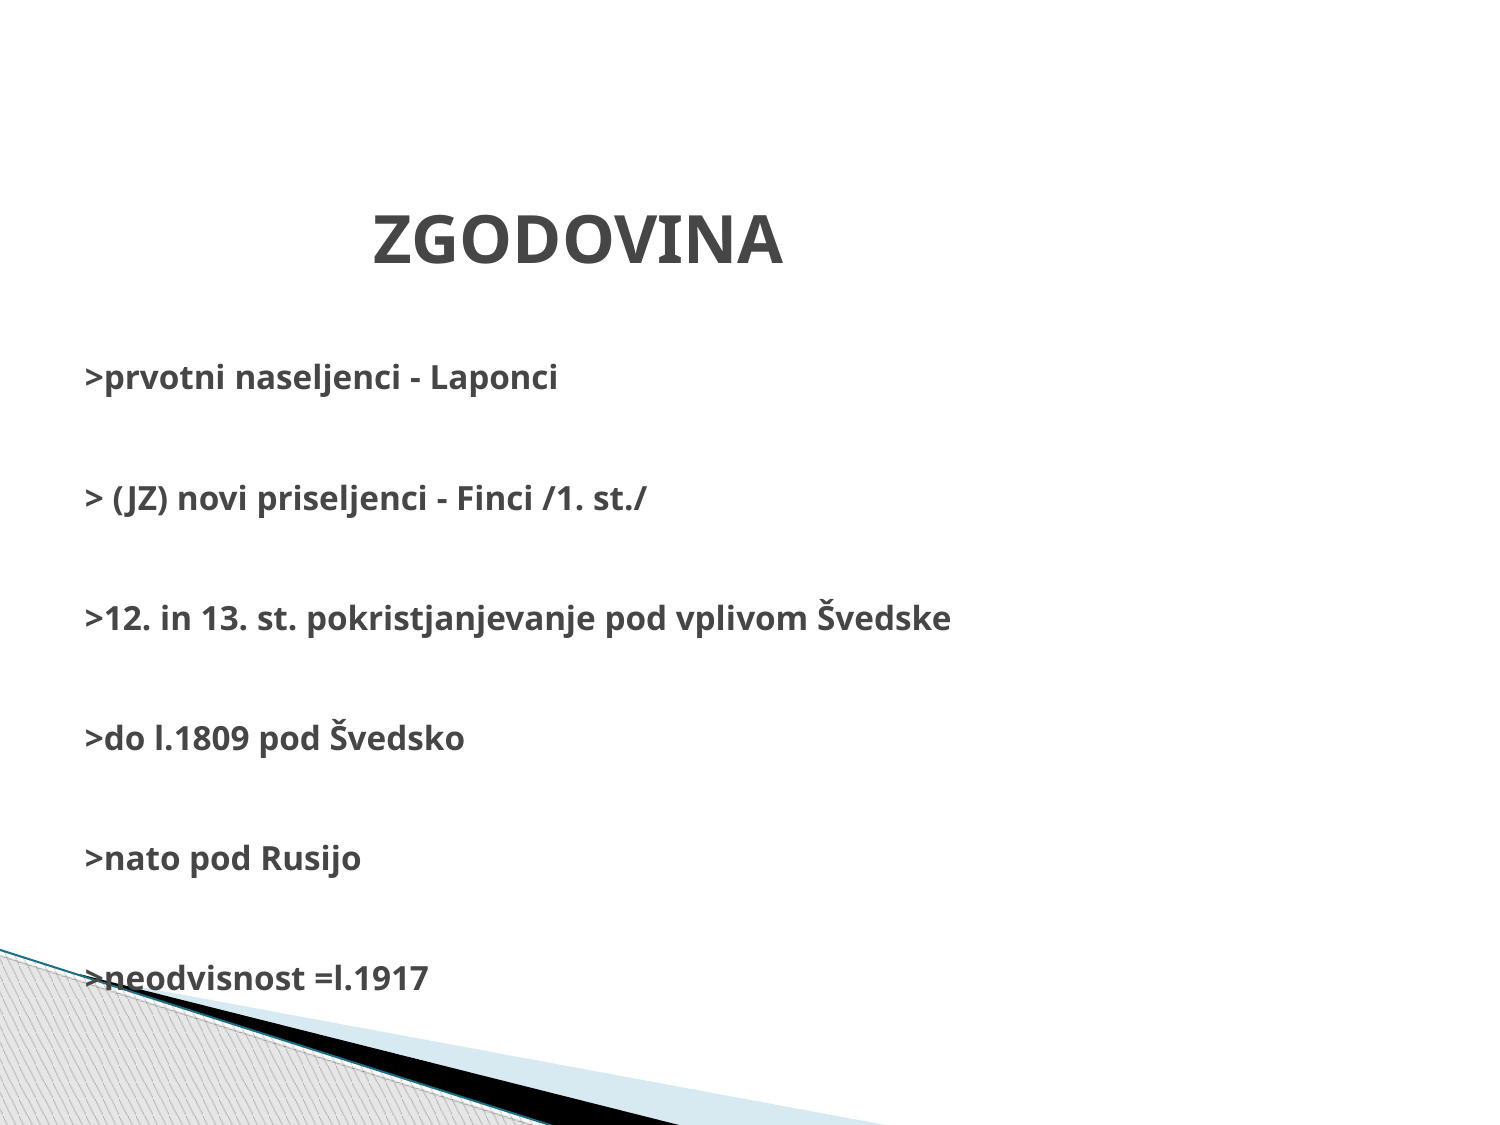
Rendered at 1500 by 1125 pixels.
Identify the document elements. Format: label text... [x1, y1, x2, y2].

title ZGODOVINA >prvotni naseljenci - Laponci > (JZ) novi priseljenci - Finci /1. st./ >12. in 13. st. pokristjanjevanje pod vplivom Švedske >do l.1809 pod Švedsko >nato pod Rusijo >neodvisnost =l.1917 [70, 23, 1421, 1067]
